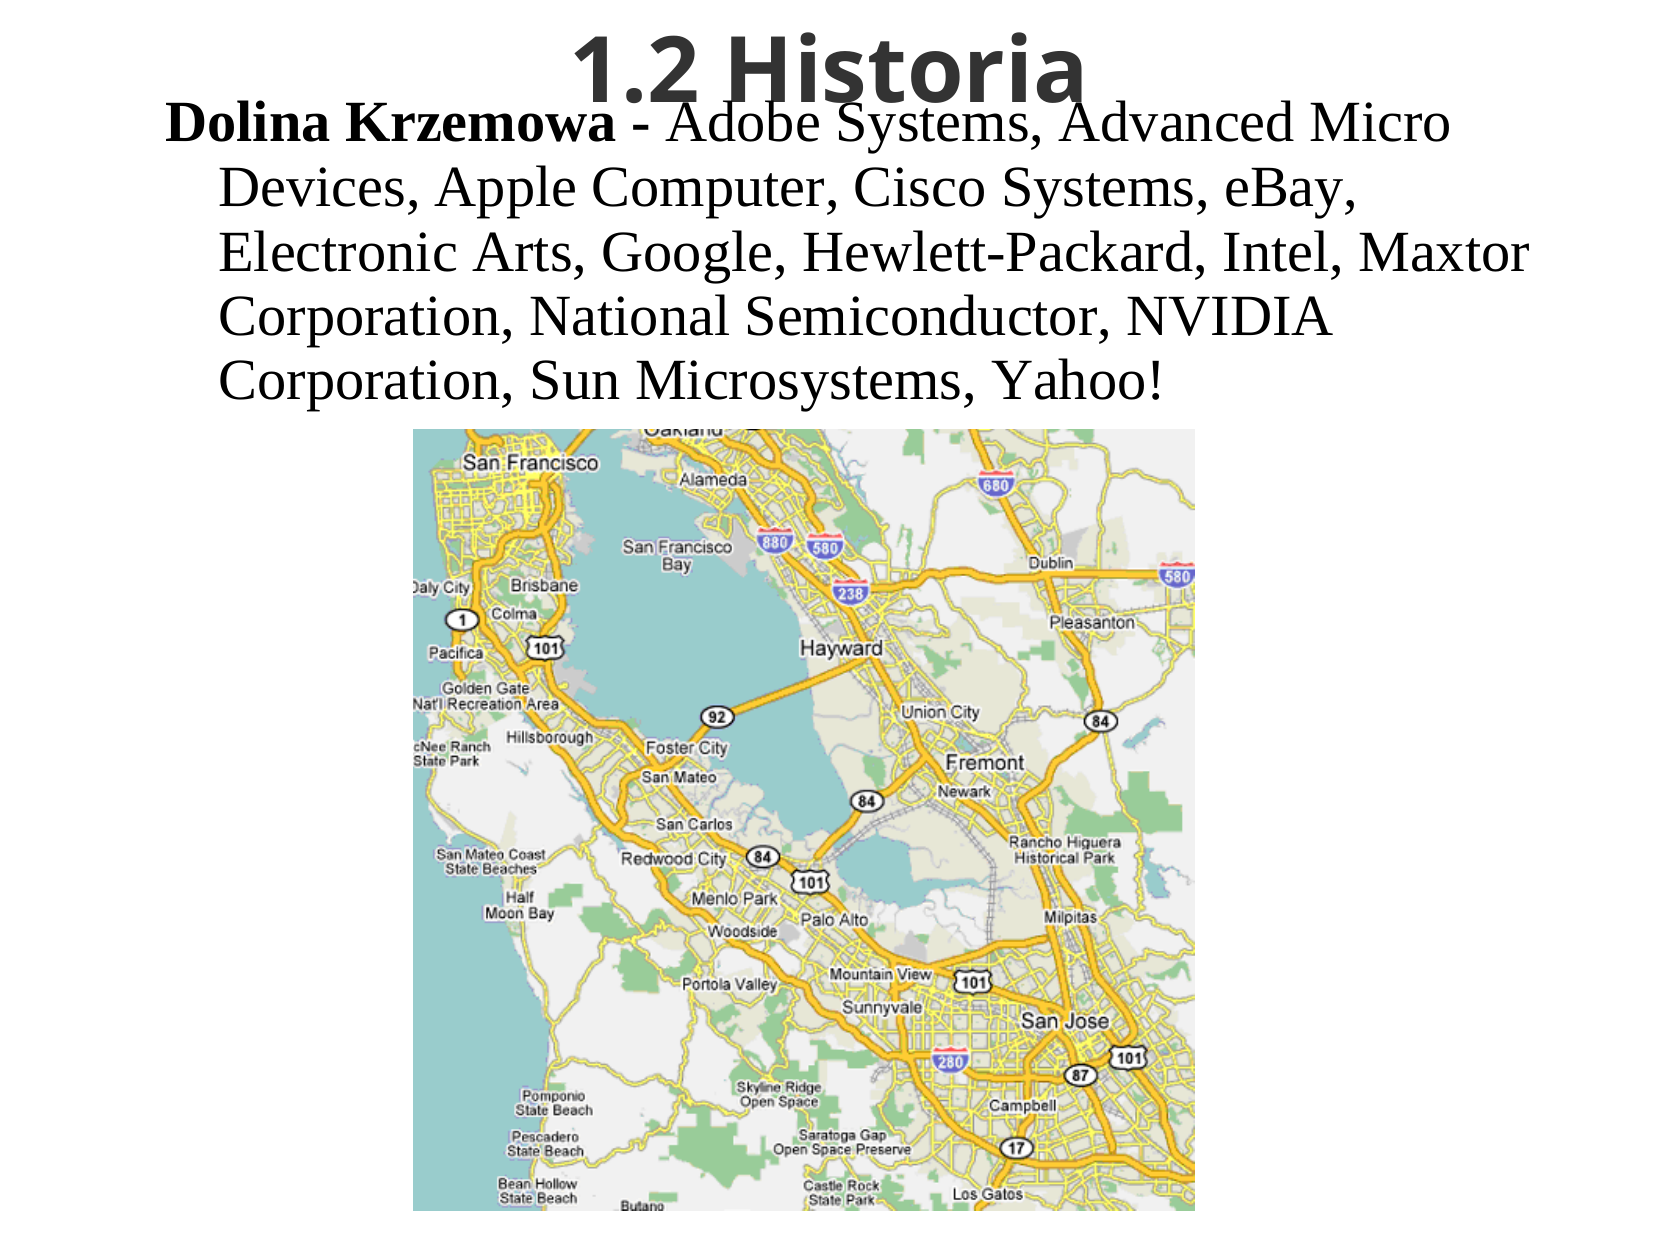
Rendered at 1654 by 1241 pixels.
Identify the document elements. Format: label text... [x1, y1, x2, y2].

list Dolina Krzemowa - Adobe Systems, Advanced Micro Devices, Apple Computer, Cisco Systems, eBay, Electronic Arts, Google, Hewlett-Packard, Intel, Maxtor Corporation, National Semiconductor, NVIDIA Corporation, Sun Microsystems, Yahoo! [147, 89, 1560, 857]
picture [413, 429, 1195, 1211]
title 1.2 Historia [123, 0, 1536, 163]
